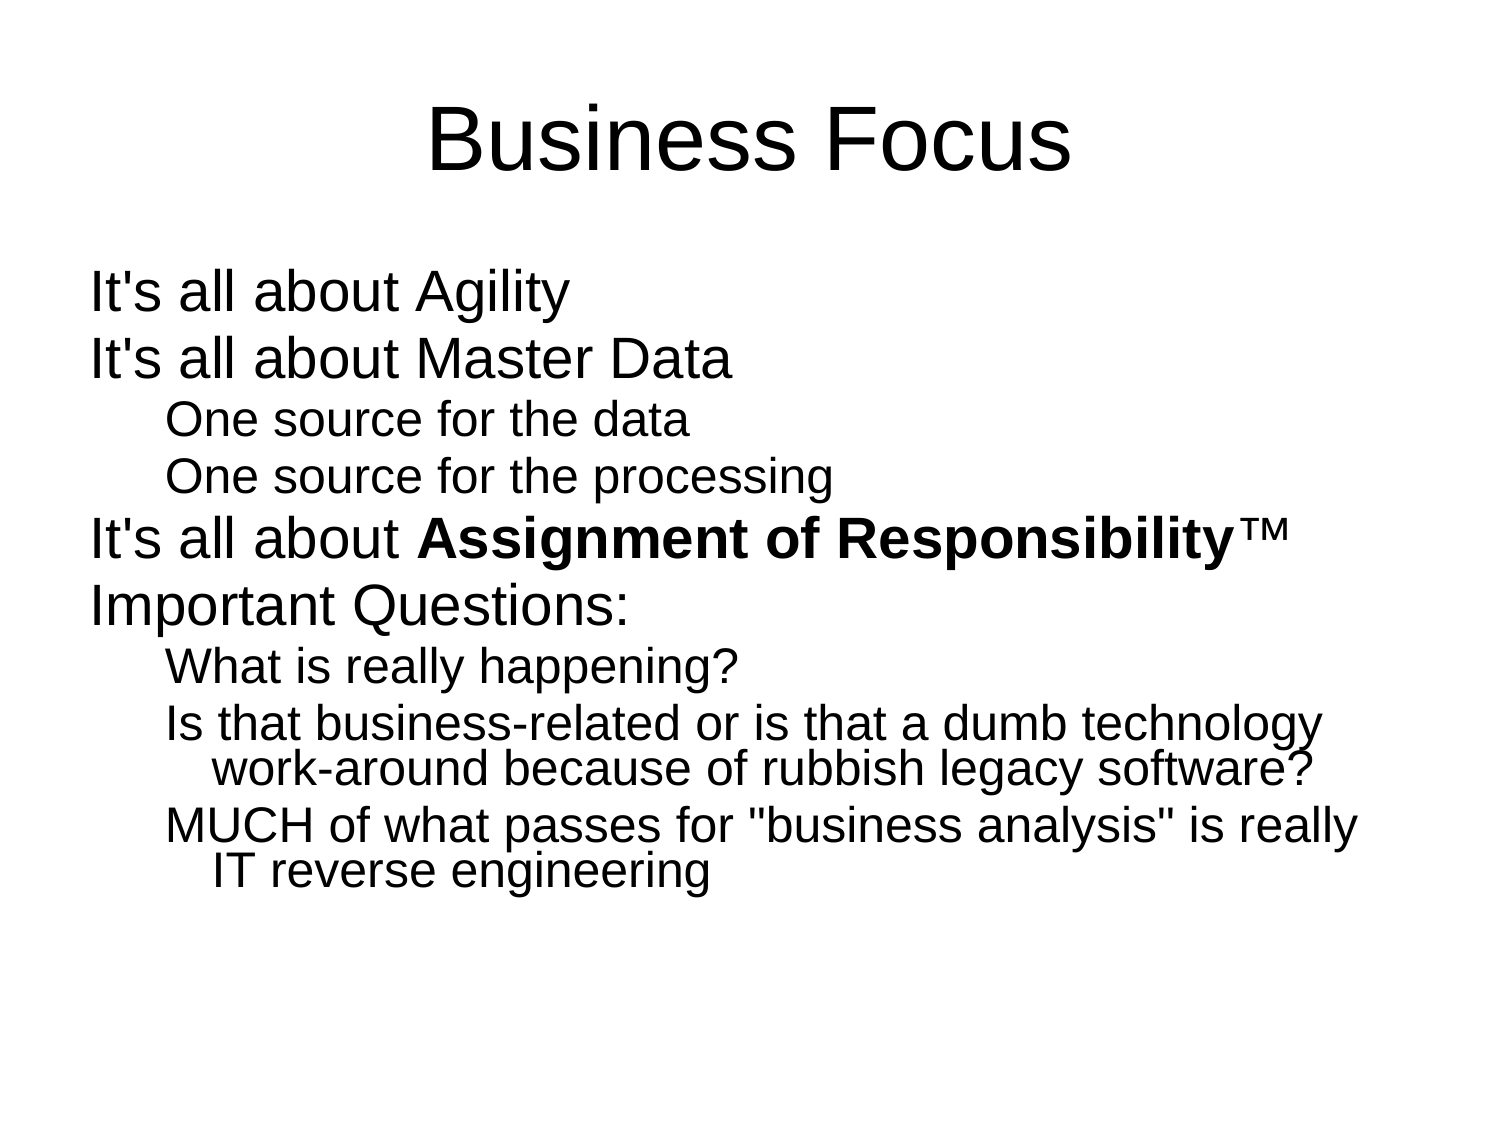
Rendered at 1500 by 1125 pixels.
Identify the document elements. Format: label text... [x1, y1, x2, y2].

list It's all about Agility It's all about Master Data One source for the data One source for the processing It's all about Assignment of Responsibility™ Important Questions: What is really happening? Is that business-related or is that a dumb technology work-around because of rubbish legacy software? MUCH of what passes for "business analysis" is really IT reverse engineering [75, 262, 1426, 1006]
title Business Focus [75, 45, 1426, 233]
